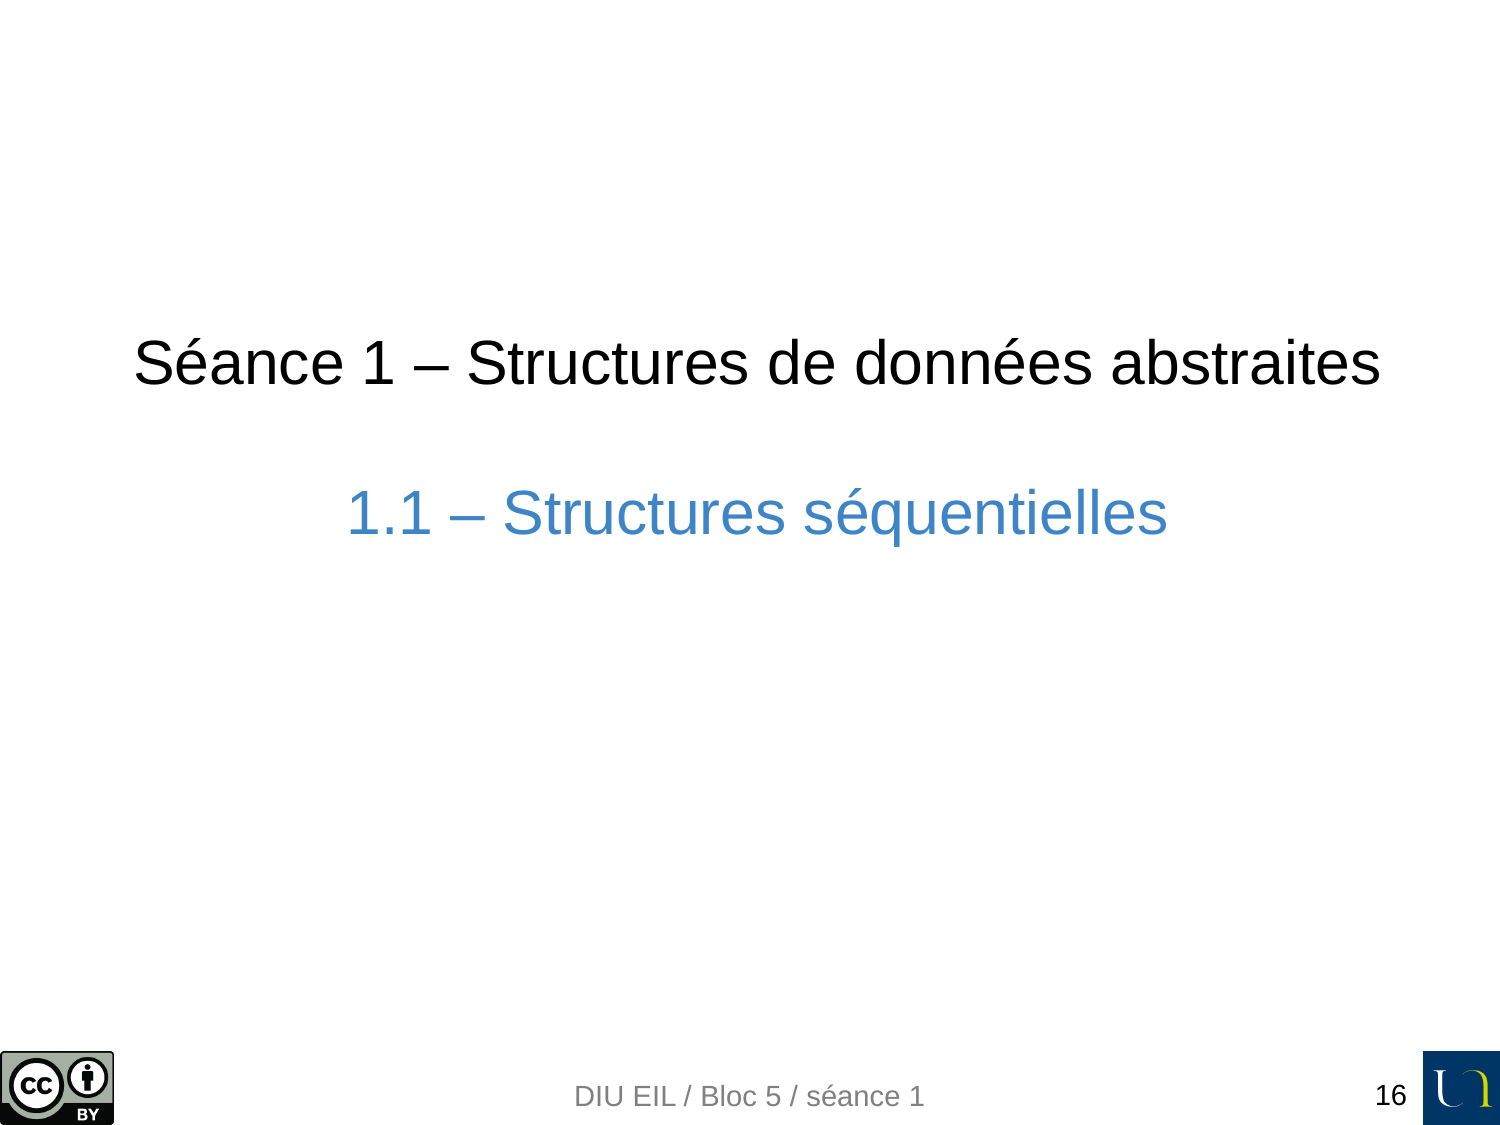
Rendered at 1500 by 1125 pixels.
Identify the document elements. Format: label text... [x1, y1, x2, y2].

picture [0, 1051, 114, 1125]
picture [1417, 1051, 1500, 1125]
text_box Séance 1 – Structures de données abstraites 1.1 – Structures séquentielles [59, 307, 1457, 756]
title [51, 162, 1449, 612]
